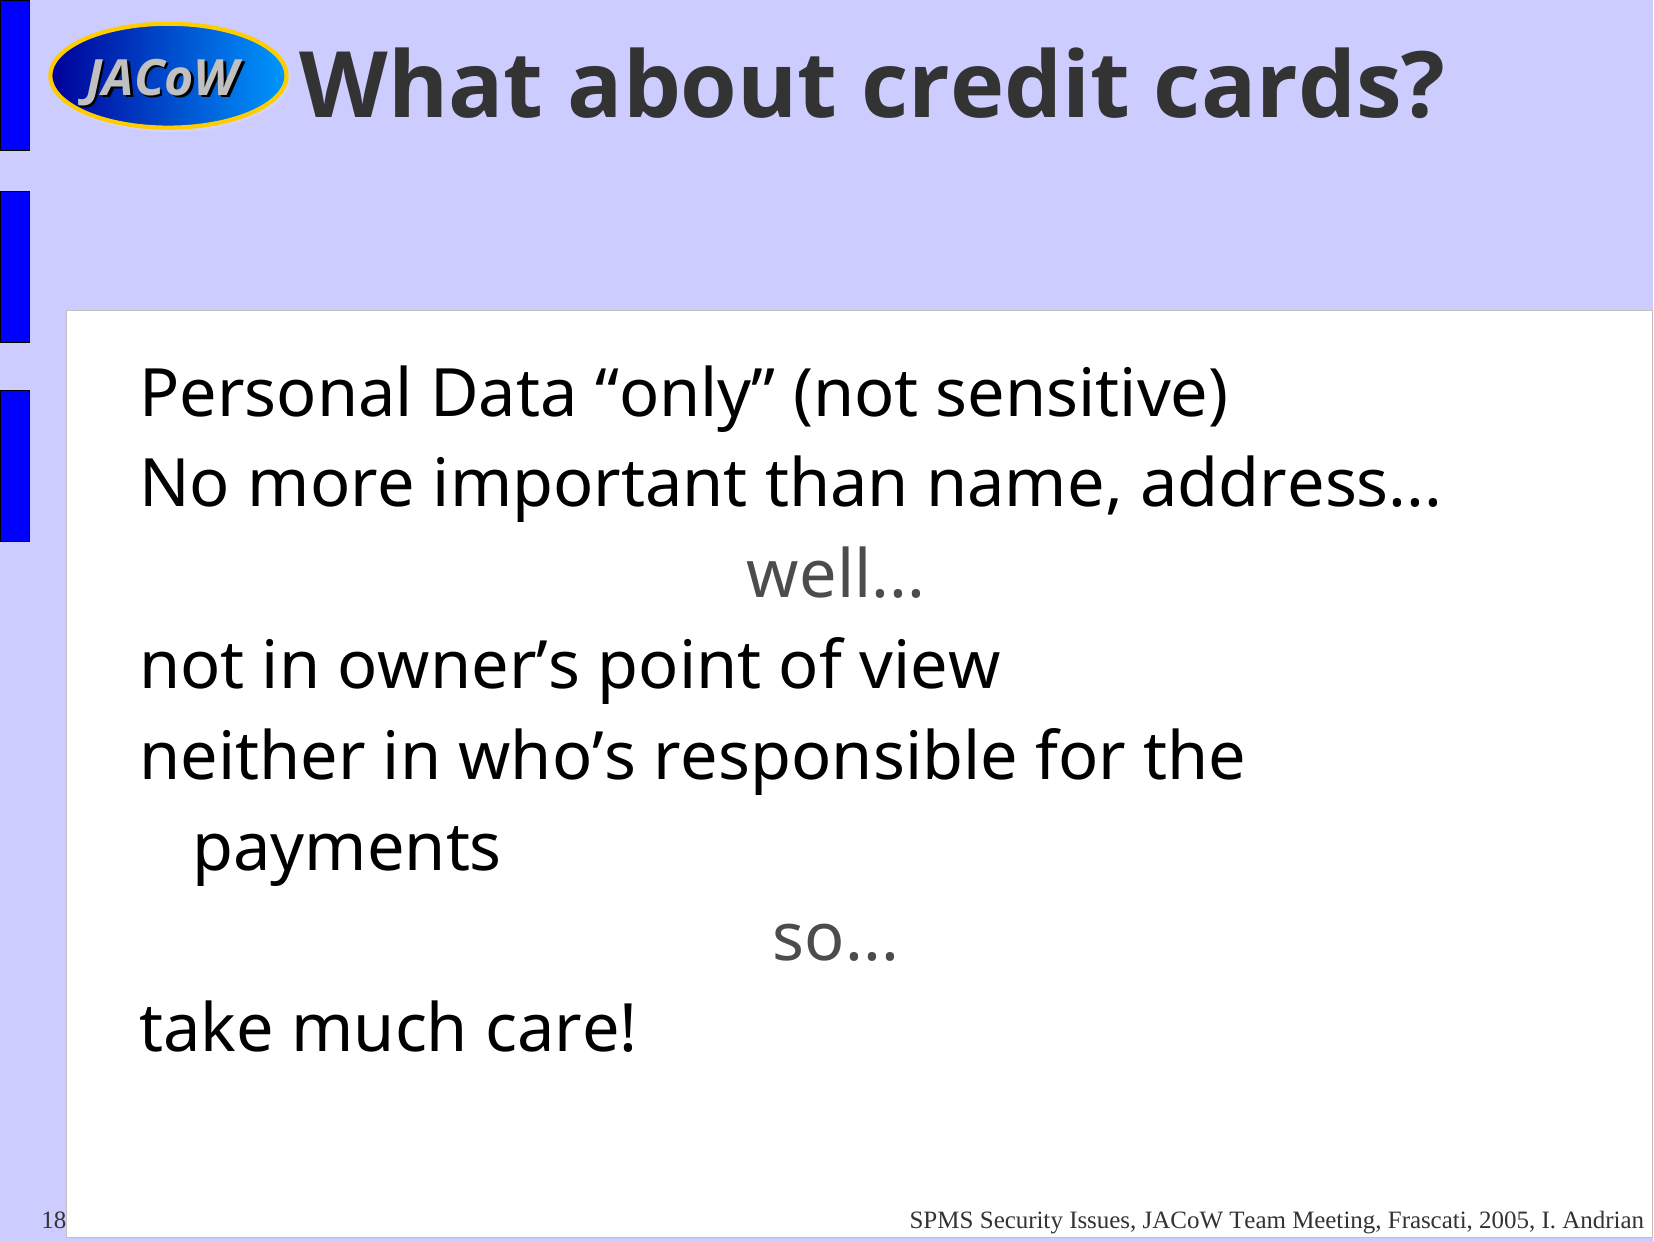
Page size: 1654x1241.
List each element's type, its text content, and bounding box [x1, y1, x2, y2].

title What about credit cards? [299, 19, 1650, 283]
list Personal Data “only” (not sensitive) No more important than name, address... well... not in owner’s point of view neither in who’s responsible for the payments so... take much care! [121, 344, 1534, 1127]
